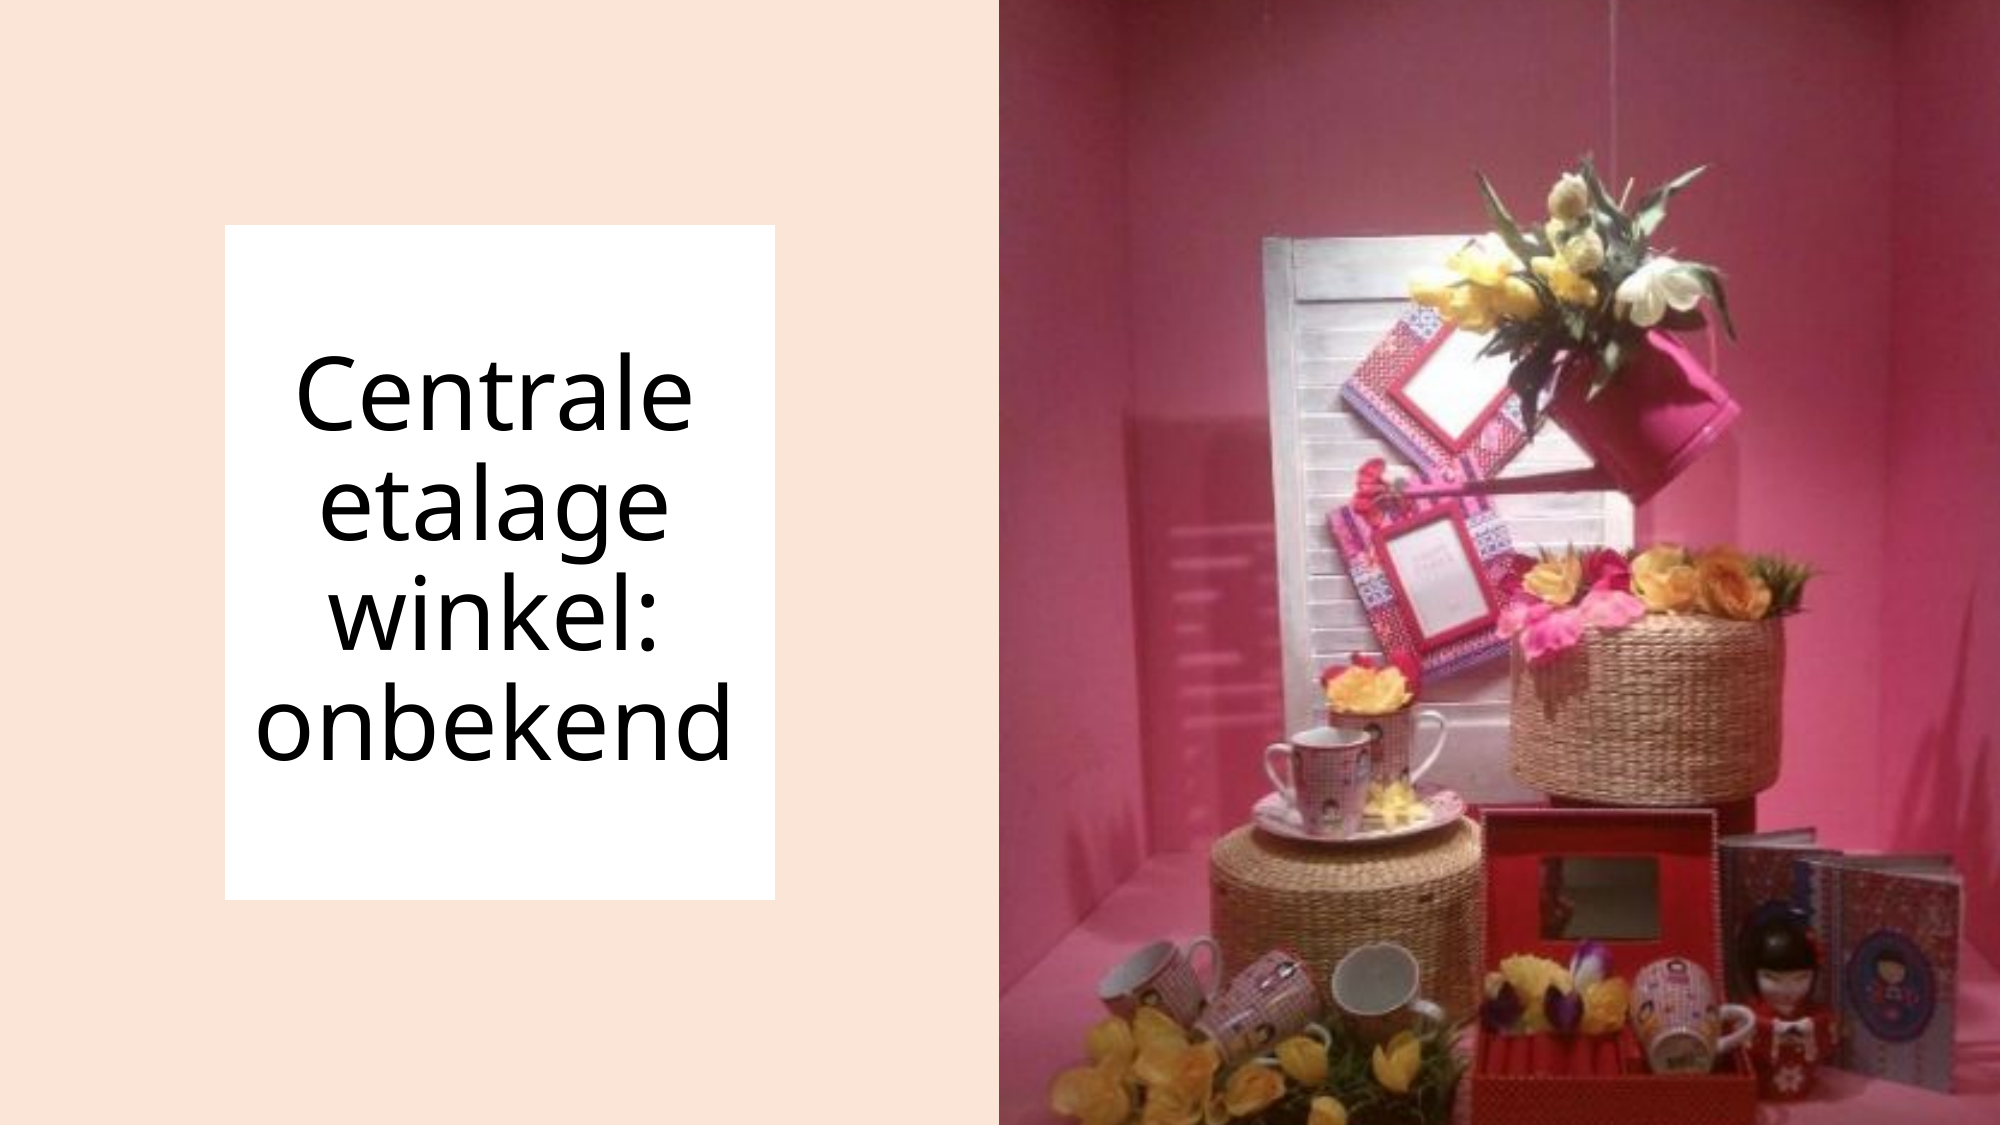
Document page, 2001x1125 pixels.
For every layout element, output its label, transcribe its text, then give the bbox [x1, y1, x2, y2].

title Centrale etalage winkel: onbekend [236, 296, 753, 829]
text_box [0, 0, 999, 1125]
picture [999, 0, 2000, 1125]
